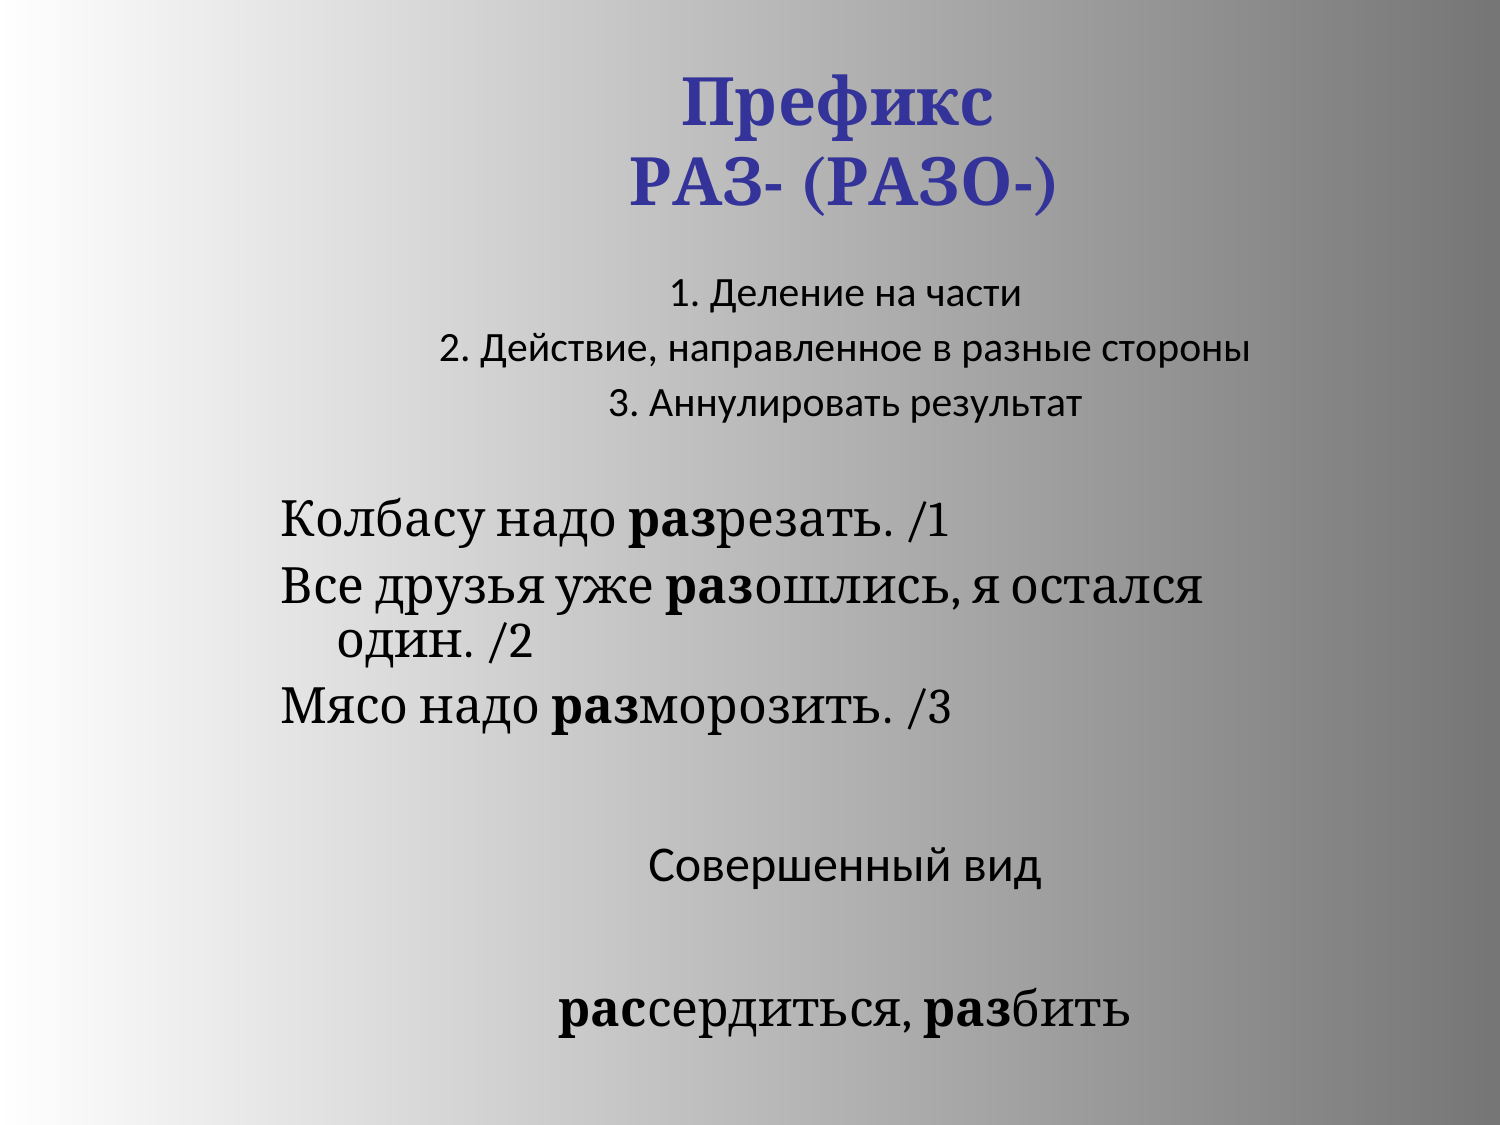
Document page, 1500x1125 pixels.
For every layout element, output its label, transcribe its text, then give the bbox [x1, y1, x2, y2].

text_box Совершенный вид рассердиться, разбить [265, 751, 1426, 1052]
list 1. Деление на части 2. Действие, направленное в разные стороны 3. Аннулировать результат Колбасу надо разрезать. /1 Все друзья уже разошлись, я остался один. /2 Мясо надо разморозить. /3 [265, 262, 1426, 751]
title Префикс РАЗ- (РАЗО-) [265, 45, 1426, 233]
